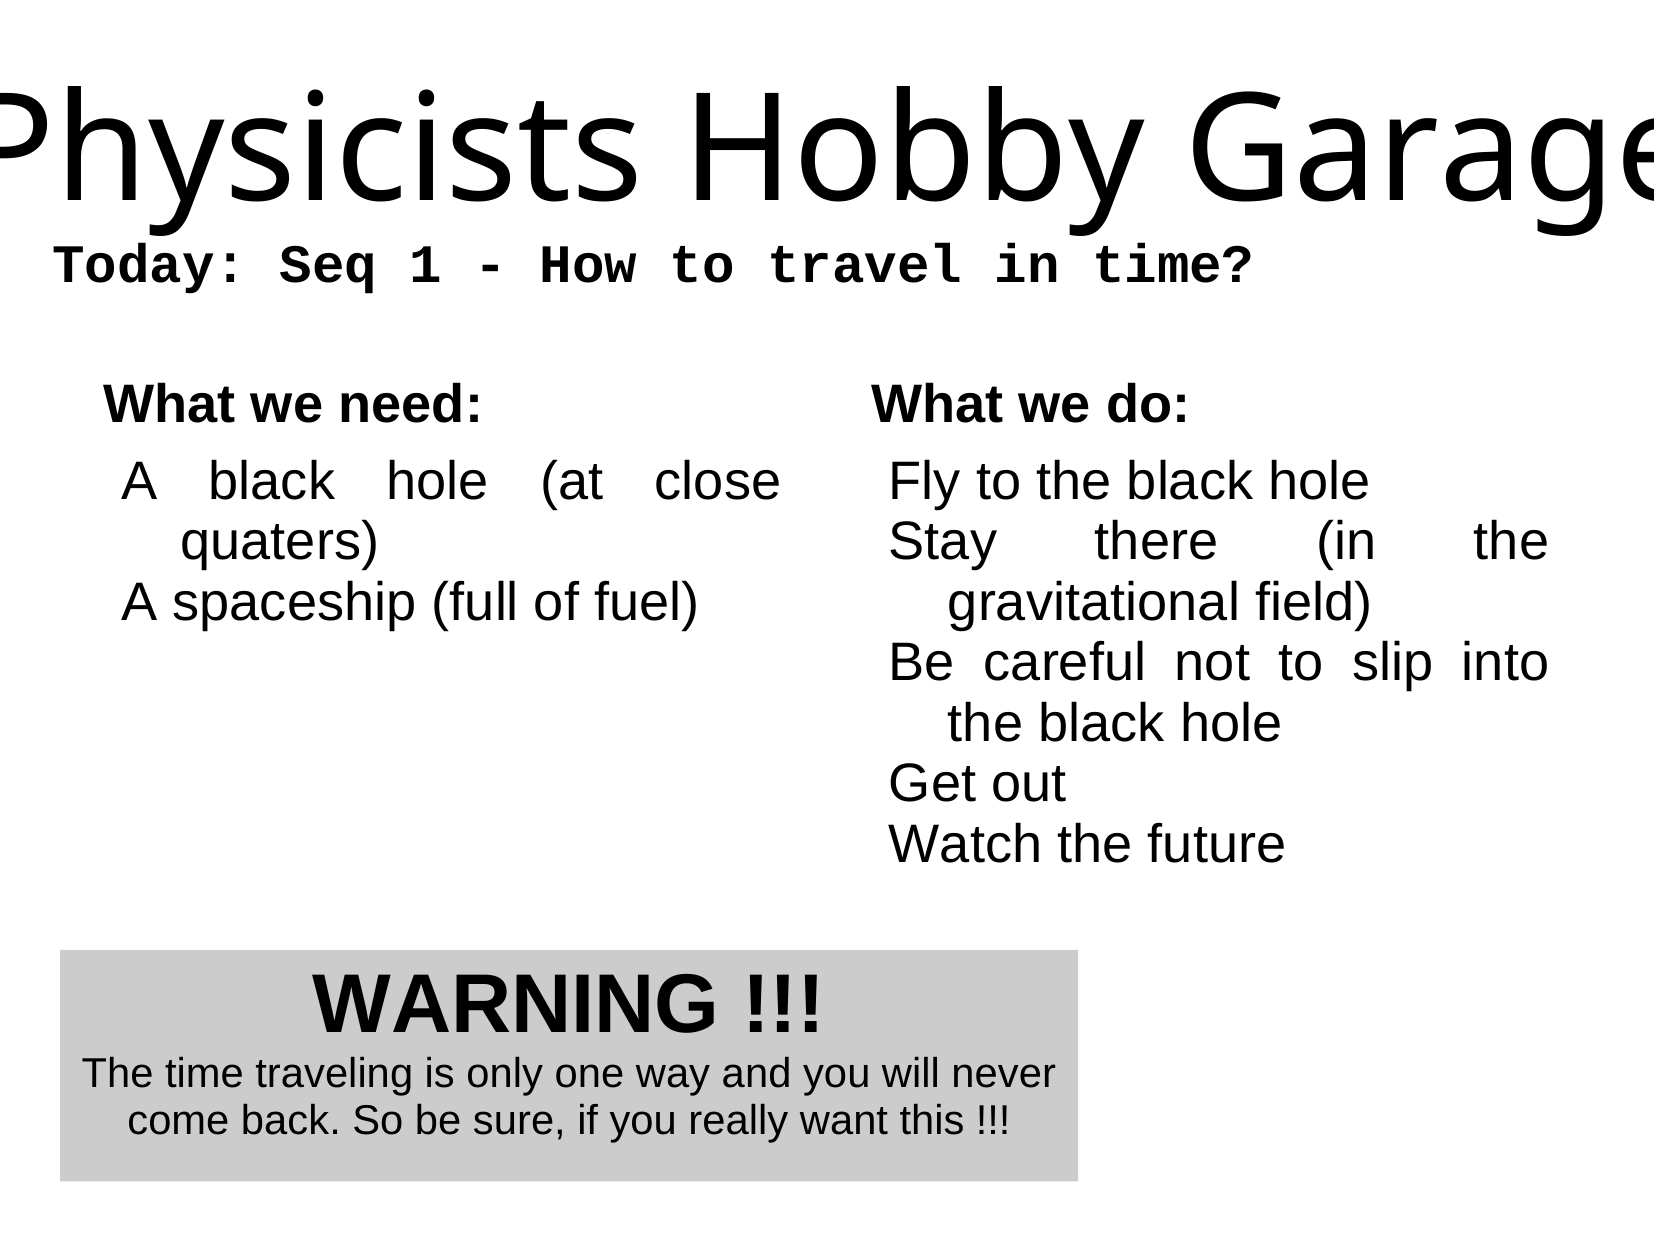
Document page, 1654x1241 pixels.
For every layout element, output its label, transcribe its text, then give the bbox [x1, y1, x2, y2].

text_box What we do: [856, 366, 1565, 442]
text_box Physicists Hobby Garage [35, 32, 1631, 231]
text_box What we need: [88, 366, 798, 442]
text_box Fly to the black hole Stay there (in the gravitational field) Be careful not to slip into the black hole Get out Watch the future [856, 442, 1565, 1152]
text_box A black hole (at close quaters) A spaceship (full of fuel) [88, 442, 798, 949]
text_box Today: Seq 1 - How to travel in time? [37, 231, 1270, 307]
text_box WARNING !!! The time traveling is only one way and you will never come back. So be sure, if you really want this !!! [60, 949, 1079, 1182]
